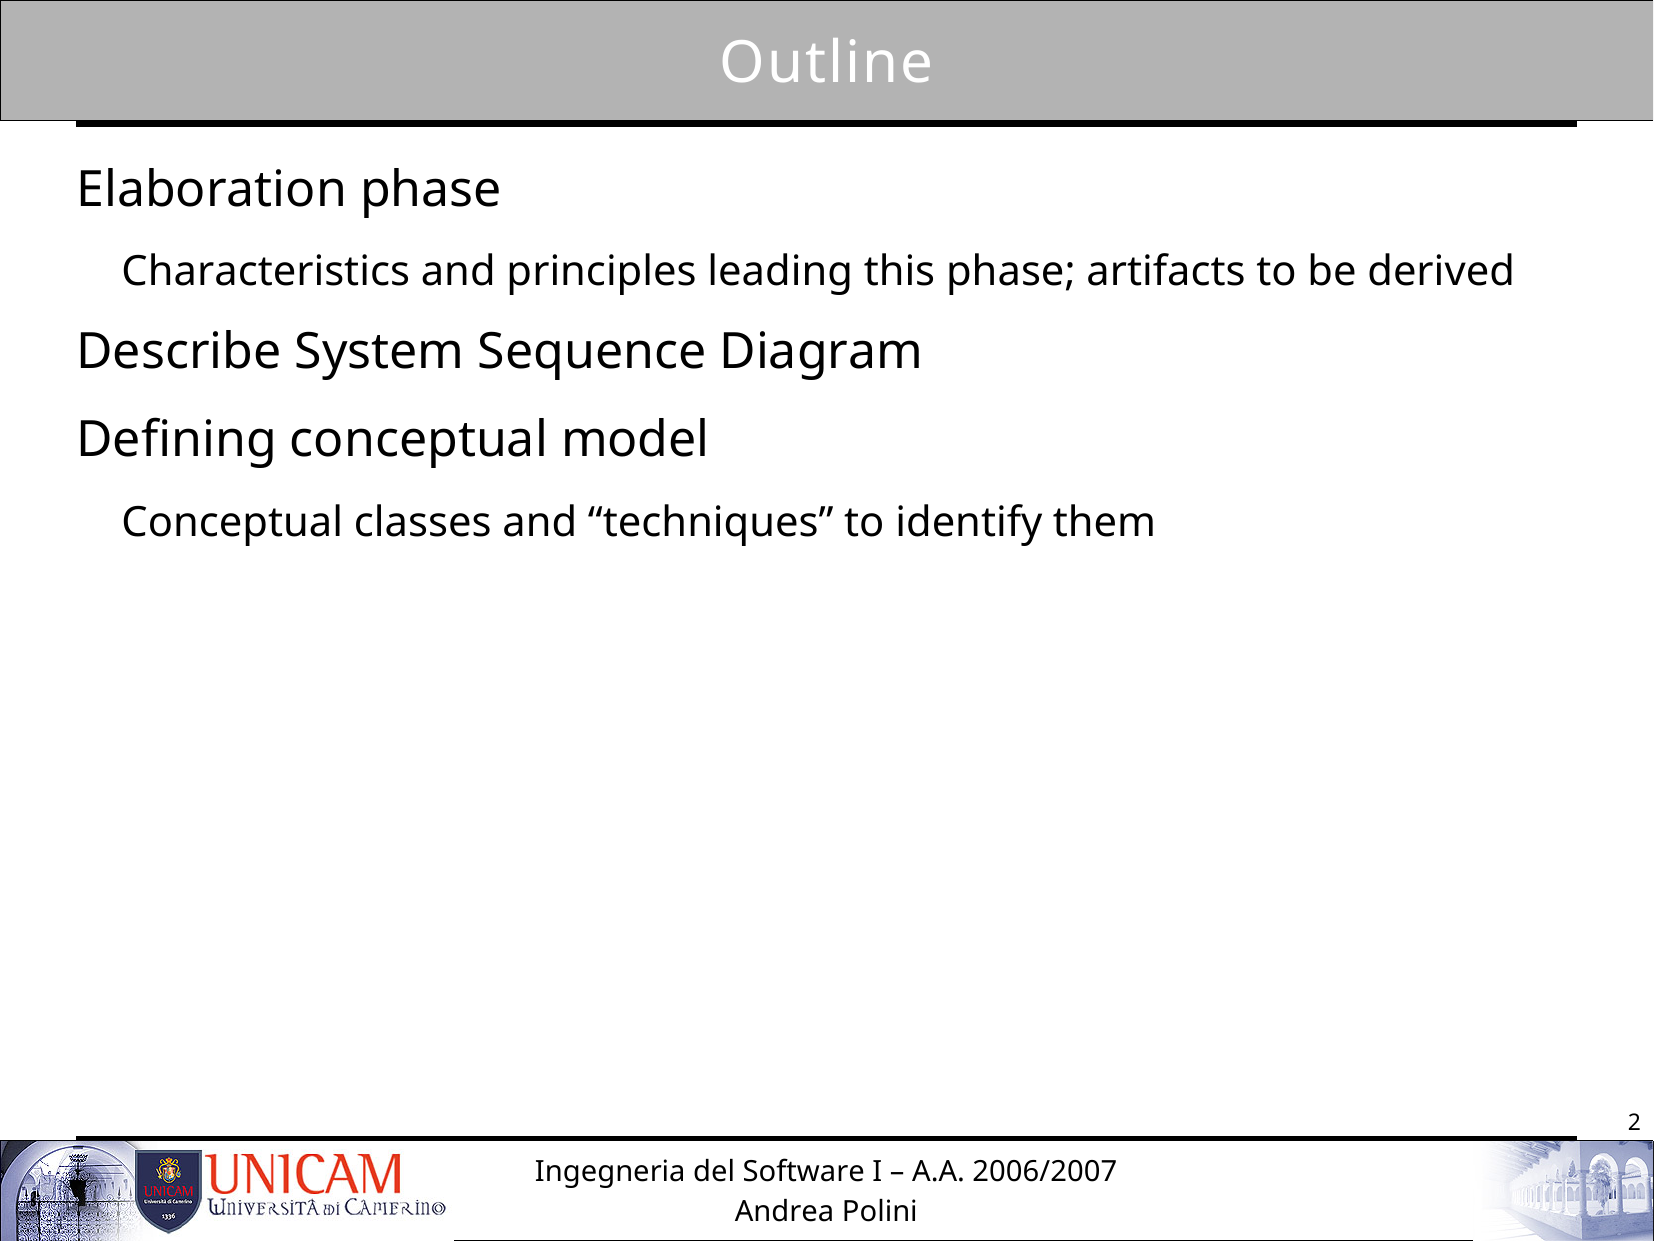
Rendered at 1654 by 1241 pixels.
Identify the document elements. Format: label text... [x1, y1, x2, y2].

title Outline [0, 0, 1653, 121]
picture [1473, 1141, 1654, 1241]
list Elaboration phase Characteristics and principles leading this phase; artifacts to be derived Describe System Sequence Diagram Defining conceptual model Conceptual classes and “techniques” to identify them [76, 152, 1577, 671]
picture [0, 1141, 454, 1241]
